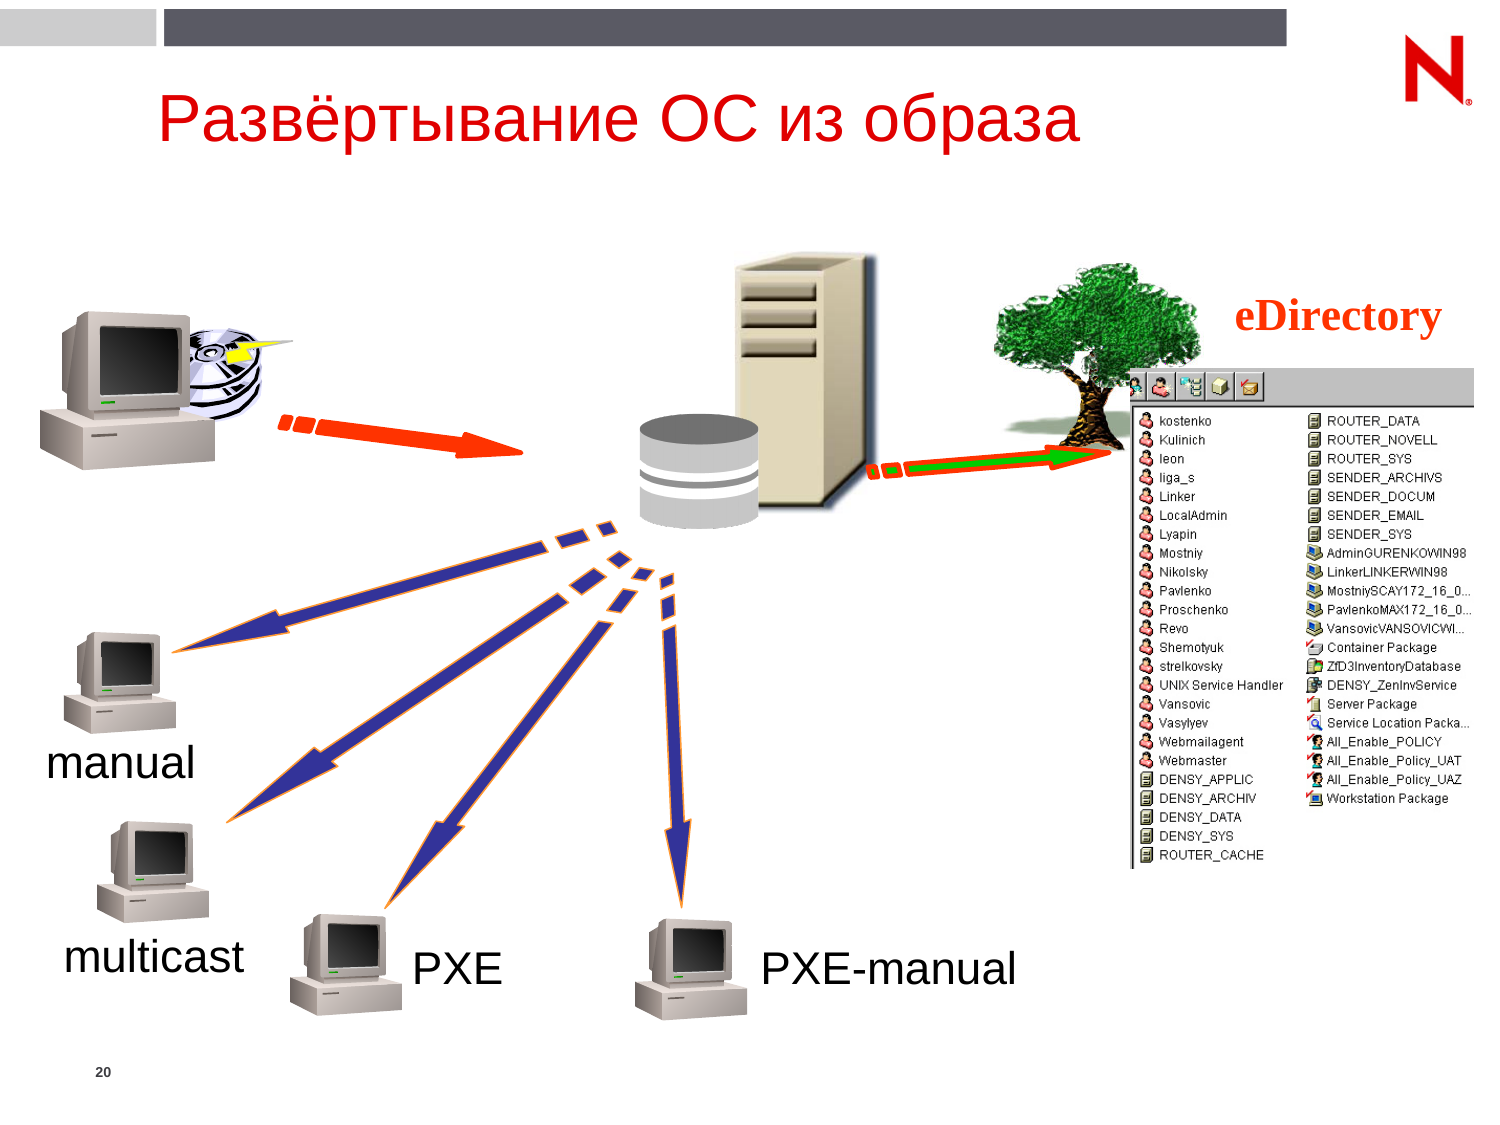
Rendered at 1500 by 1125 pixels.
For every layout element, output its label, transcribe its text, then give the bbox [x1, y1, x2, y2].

picture [992, 262, 1474, 869]
text_box [317, 421, 522, 457]
text_box [905, 446, 1110, 475]
text_box [555, 529, 590, 549]
text_box PXE-manual [760, 939, 1028, 991]
text_box [63, 540, 1011, 909]
title Развёртывание ОС из образа [157, 38, 1412, 202]
text_box [882, 464, 901, 477]
picture [1403, 32, 1473, 107]
text_box [279, 416, 292, 429]
text_box PXE [411, 939, 507, 991]
text_box manual [45, 732, 209, 784]
text_box [290, 913, 402, 1016]
text_box [294, 418, 314, 432]
text_box [867, 466, 878, 478]
text_box [97, 821, 209, 924]
text_box [40, 311, 293, 471]
text_box [635, 918, 748, 1021]
text_box multicast [63, 927, 266, 979]
text_box eDirectory [1219, 280, 1487, 353]
text_box [596, 521, 618, 537]
picture [639, 251, 880, 530]
